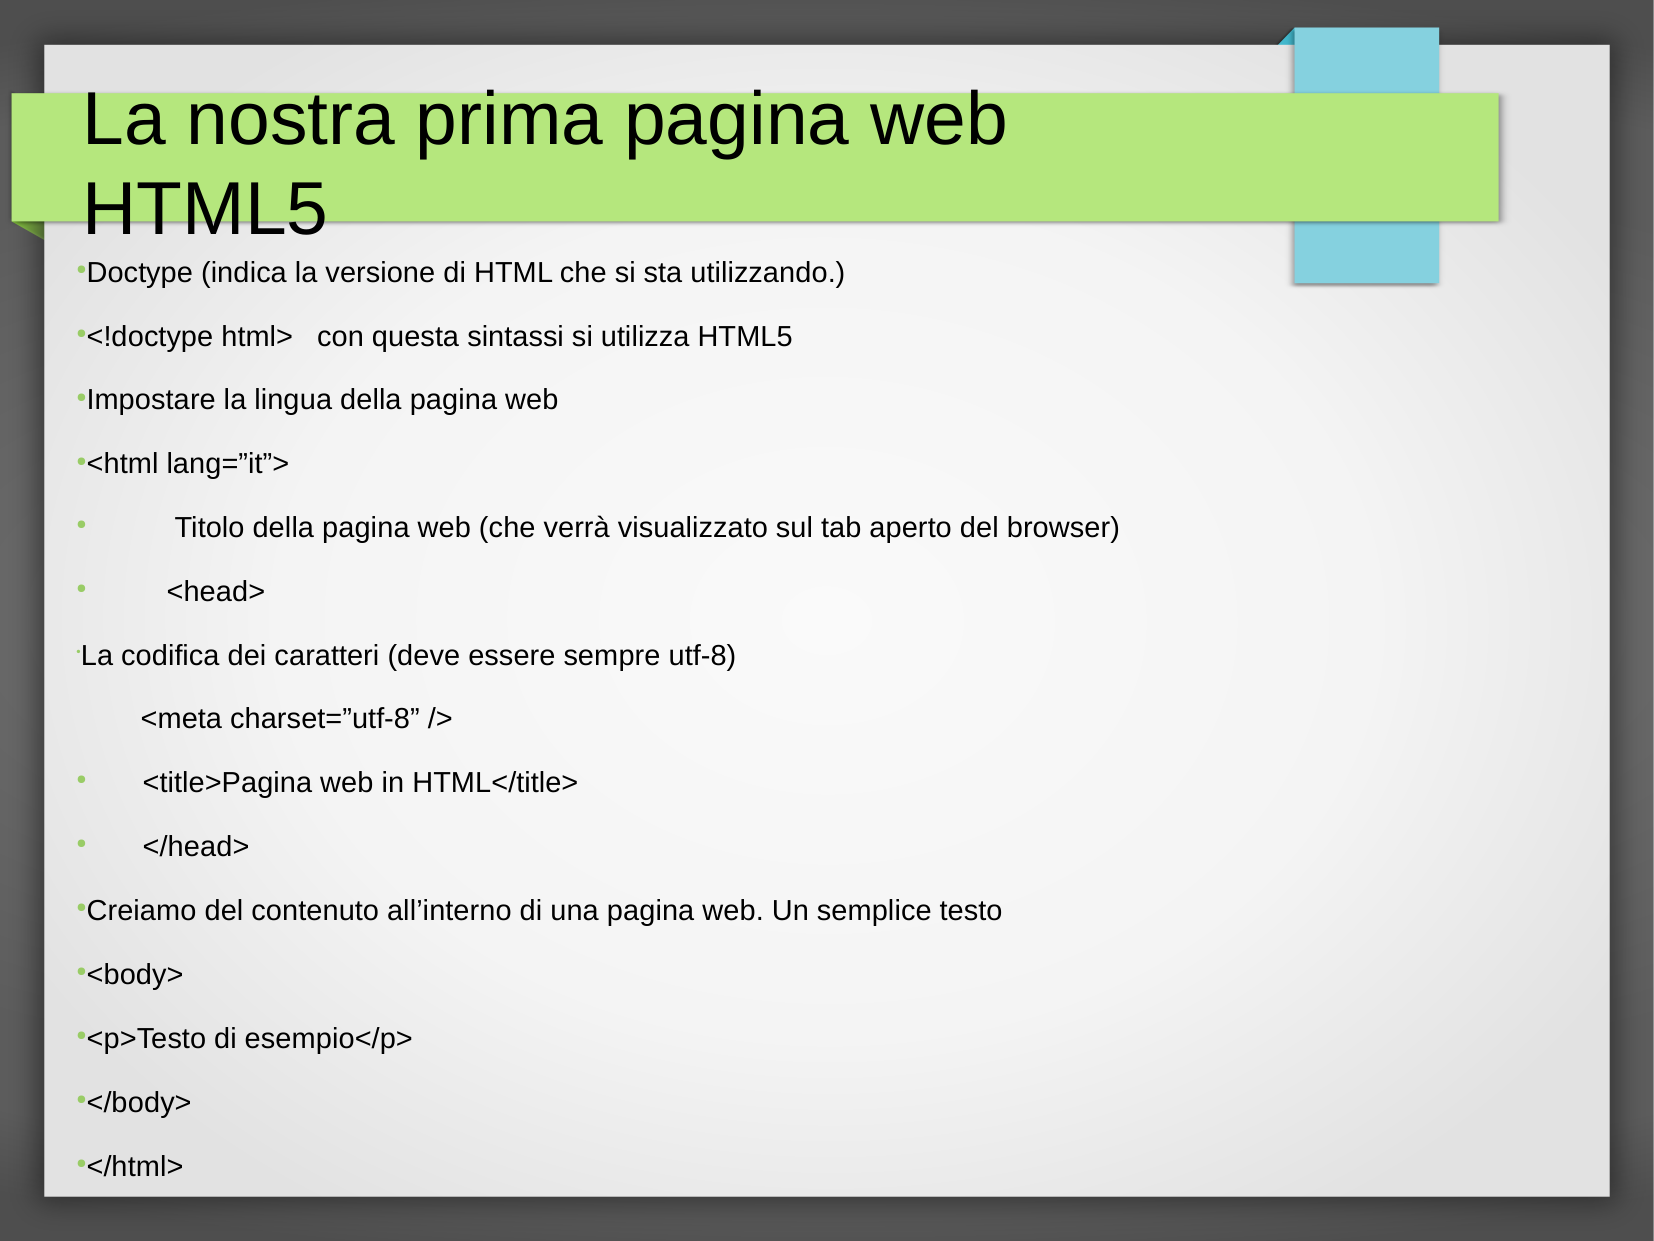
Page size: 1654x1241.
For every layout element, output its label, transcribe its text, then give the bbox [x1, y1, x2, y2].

title La nostra prima pagina web HTML5 [82, 69, 1264, 238]
list Doctype (indica la versione di HTML che si sta utilizzando.) <!doctype html> con questa sintassi si utilizza HTML5 Impostare la lingua della pagina web <html lang=”it”> Titolo della pagina web (che verrà visualizzato sul tab aperto del browser) <head> La codifica dei caratteri (deve essere sempre utf-8) <meta charset=”utf-8” /> <title>Pagina web in HTML</title> </head> Creiamo del contenuto all’interno di una pagina web. Un semplice testo <body> <p>Testo di esempio</p> </body> </html> [76, 253, 1565, 1191]
picture [0, 0, 1654, 1241]
